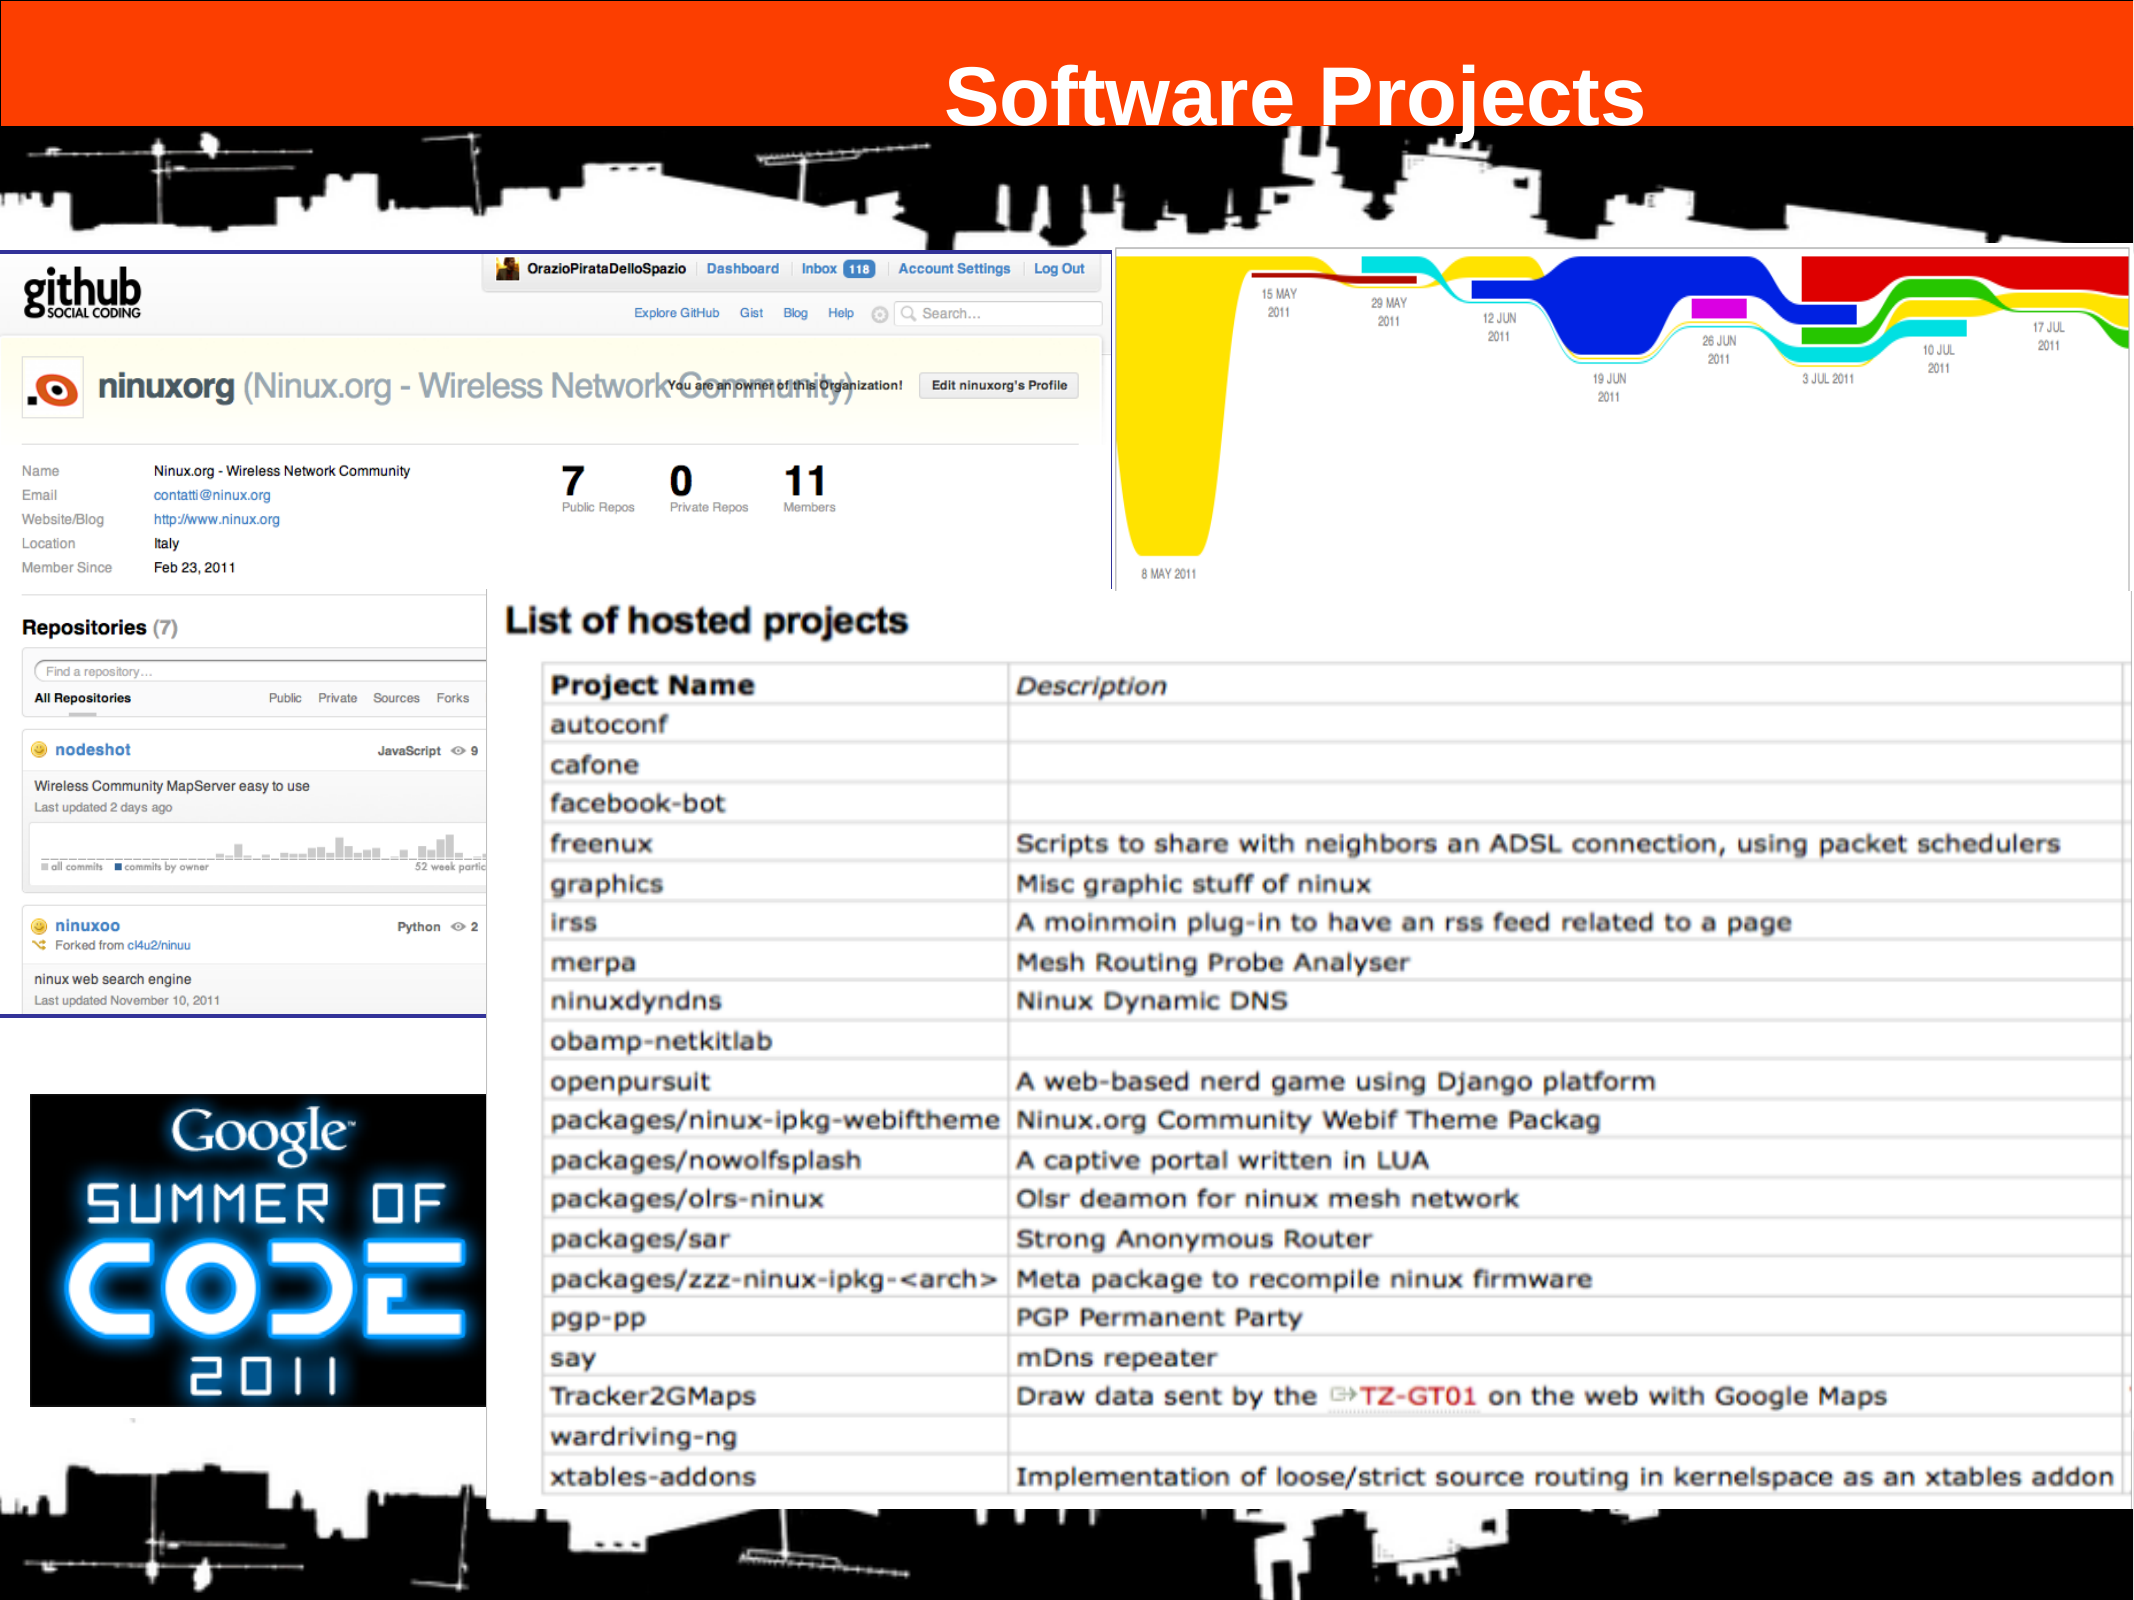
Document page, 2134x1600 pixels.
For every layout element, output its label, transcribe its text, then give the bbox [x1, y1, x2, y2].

text_box Software Projects [568, 49, 2023, 145]
picture [0, 126, 2134, 1600]
